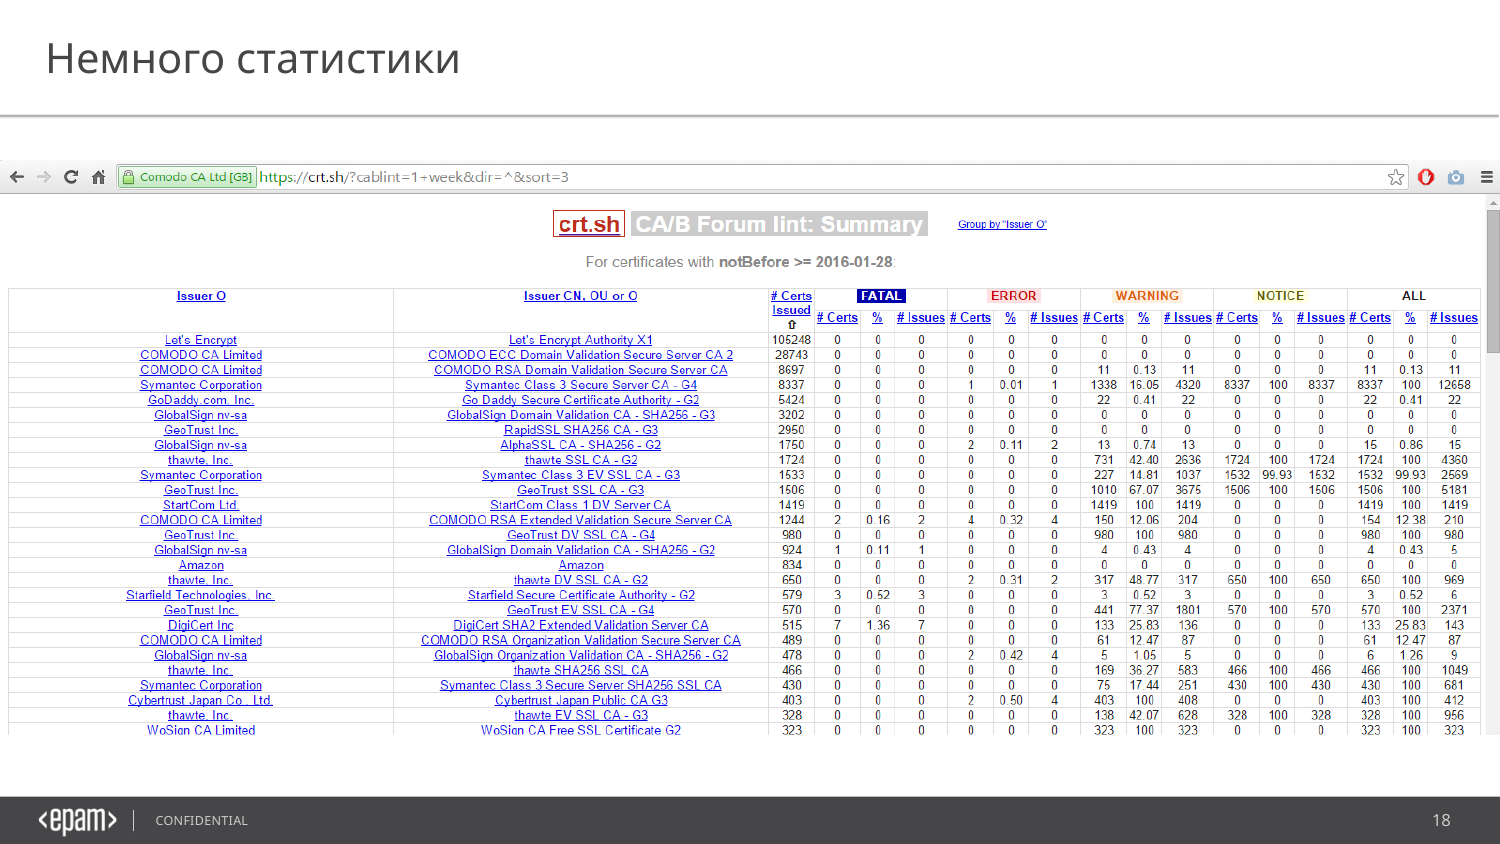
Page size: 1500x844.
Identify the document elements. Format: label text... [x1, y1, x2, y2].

picture [0, 160, 1500, 736]
picture [38, 808, 117, 837]
list Немного статистики [0, 0, 1500, 115]
